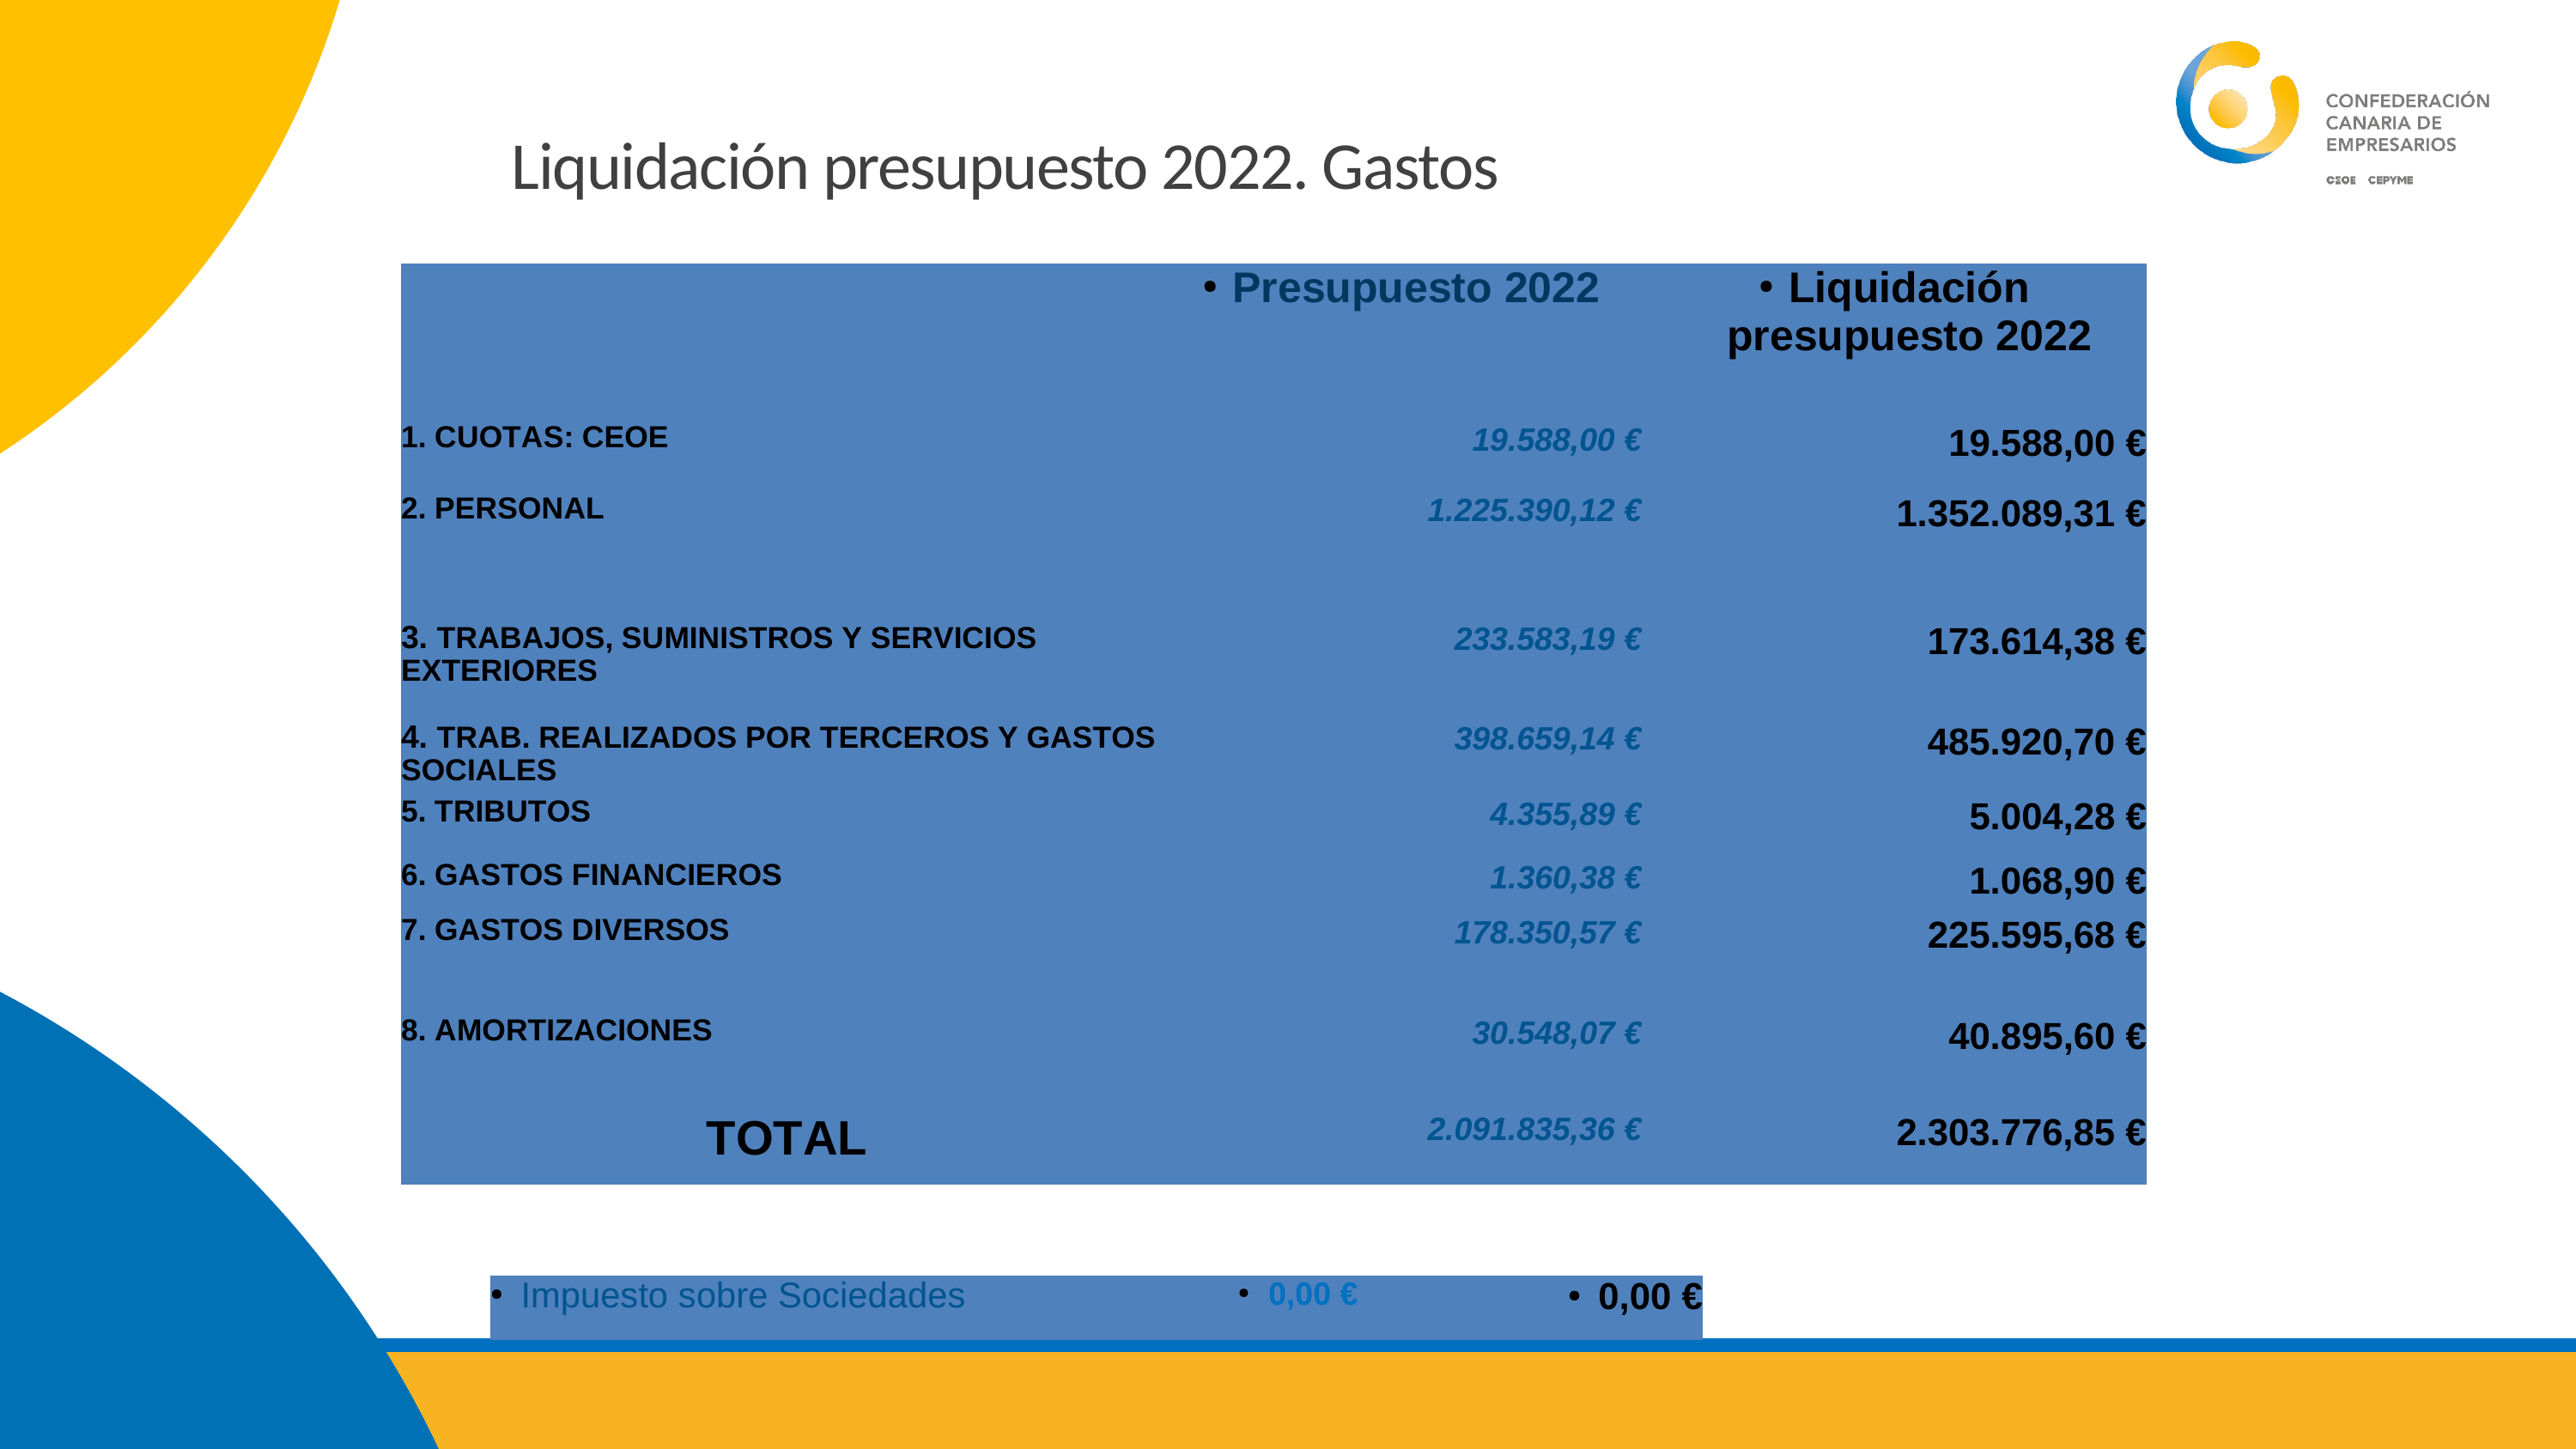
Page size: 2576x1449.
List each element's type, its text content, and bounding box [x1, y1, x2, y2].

table_cell 19.588,00 € [1173, 422, 1642, 493]
table_cell 2.091.835,36 € [1173, 1112, 1642, 1185]
table_cell 178.350,57 € [1173, 914, 1642, 1016]
table_cell 8. AMORTIZACIONES [401, 1016, 1173, 1112]
text_box [0, 991, 439, 1449]
table_cell 1. CUOTAS: CEOE [401, 422, 1173, 493]
table_cell 7. GASTOS DIVERSOS [401, 914, 1173, 1016]
table_cell 5. TRIBUTOS [401, 796, 1173, 860]
title Liquidación presupuesto 2022. Gastos [492, 92, 2070, 213]
table_header 0,00 € [1358, 1276, 1703, 1340]
table_cell 1.225.390,12 € [1173, 493, 1642, 621]
table_cell 3. TRABAJOS, SUMINISTROS Y SERVICIOS EXTERIORES [401, 621, 1173, 721]
table_cell 4.355,89 € [1173, 796, 1642, 860]
table_cell 398.659,14 € [1173, 721, 1642, 796]
table_cell 1.352.089,31 € [1642, 493, 2147, 621]
table_header Presupuesto 2022 [1173, 264, 1642, 422]
picture [2146, 22, 2518, 203]
table_cell 6. GASTOS FINANCIEROS [401, 860, 1173, 914]
table_cell 30.548,07 € [1173, 1016, 1642, 1112]
table_cell 173.614,38 € [1642, 621, 2147, 721]
table_cell 40.895,60 € [1642, 1016, 2147, 1112]
table_cell 5.004,28 € [1642, 796, 2147, 860]
table_header [401, 264, 1173, 422]
text_box [0, 0, 340, 454]
table_header 0,00 € [1028, 1276, 1358, 1340]
table_header Impuesto sobre Sociedades [490, 1276, 1028, 1340]
table_cell 2. PERSONAL [401, 493, 1173, 621]
table_cell 233.583,19 € [1173, 621, 1642, 721]
table_cell 1.360,38 € [1173, 860, 1642, 914]
table_cell 2.303.776,85 € [1642, 1112, 2147, 1185]
table_cell 4. TRAB. REALIZADOS POR TERCEROS Y GASTOS SOCIALES [401, 721, 1173, 796]
table_cell 19.588,00 € [1642, 422, 2147, 493]
table_header Liquidación presupuesto 2022 [1642, 264, 2147, 422]
table_cell 1.068,90 € [1642, 860, 2147, 914]
table_cell TOTAL [401, 1112, 1173, 1185]
table_cell 225.595,68 € [1642, 914, 2147, 1016]
table_cell 485.920,70 € [1642, 721, 2147, 796]
